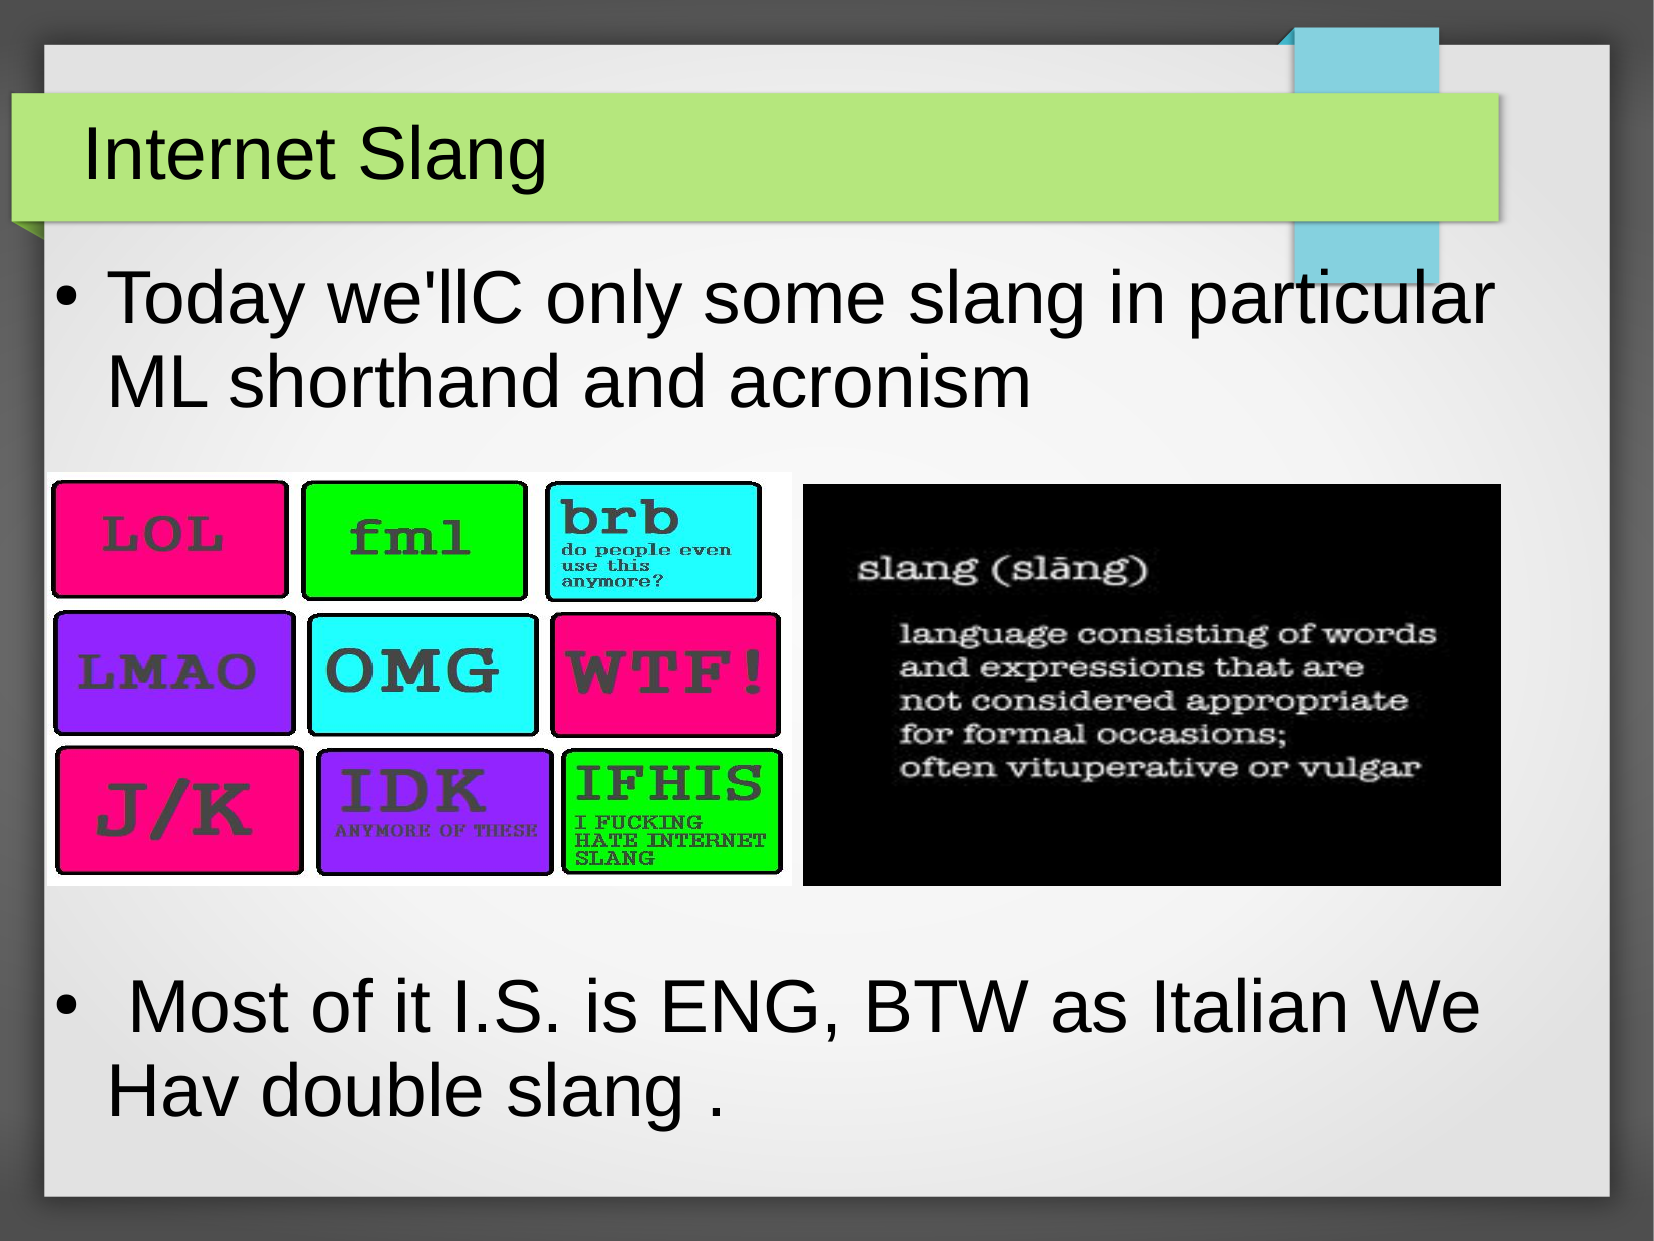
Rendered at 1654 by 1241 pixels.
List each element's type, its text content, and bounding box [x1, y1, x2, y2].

title Internet Slang [82, 94, 1264, 213]
list Today we'llC only some slang in particular ML shorthand and acronism Most of it I.S. is ENG, BTW as Italian We Hav double slang . [35, 255, 1524, 1193]
picture [0, 0, 1654, 1241]
